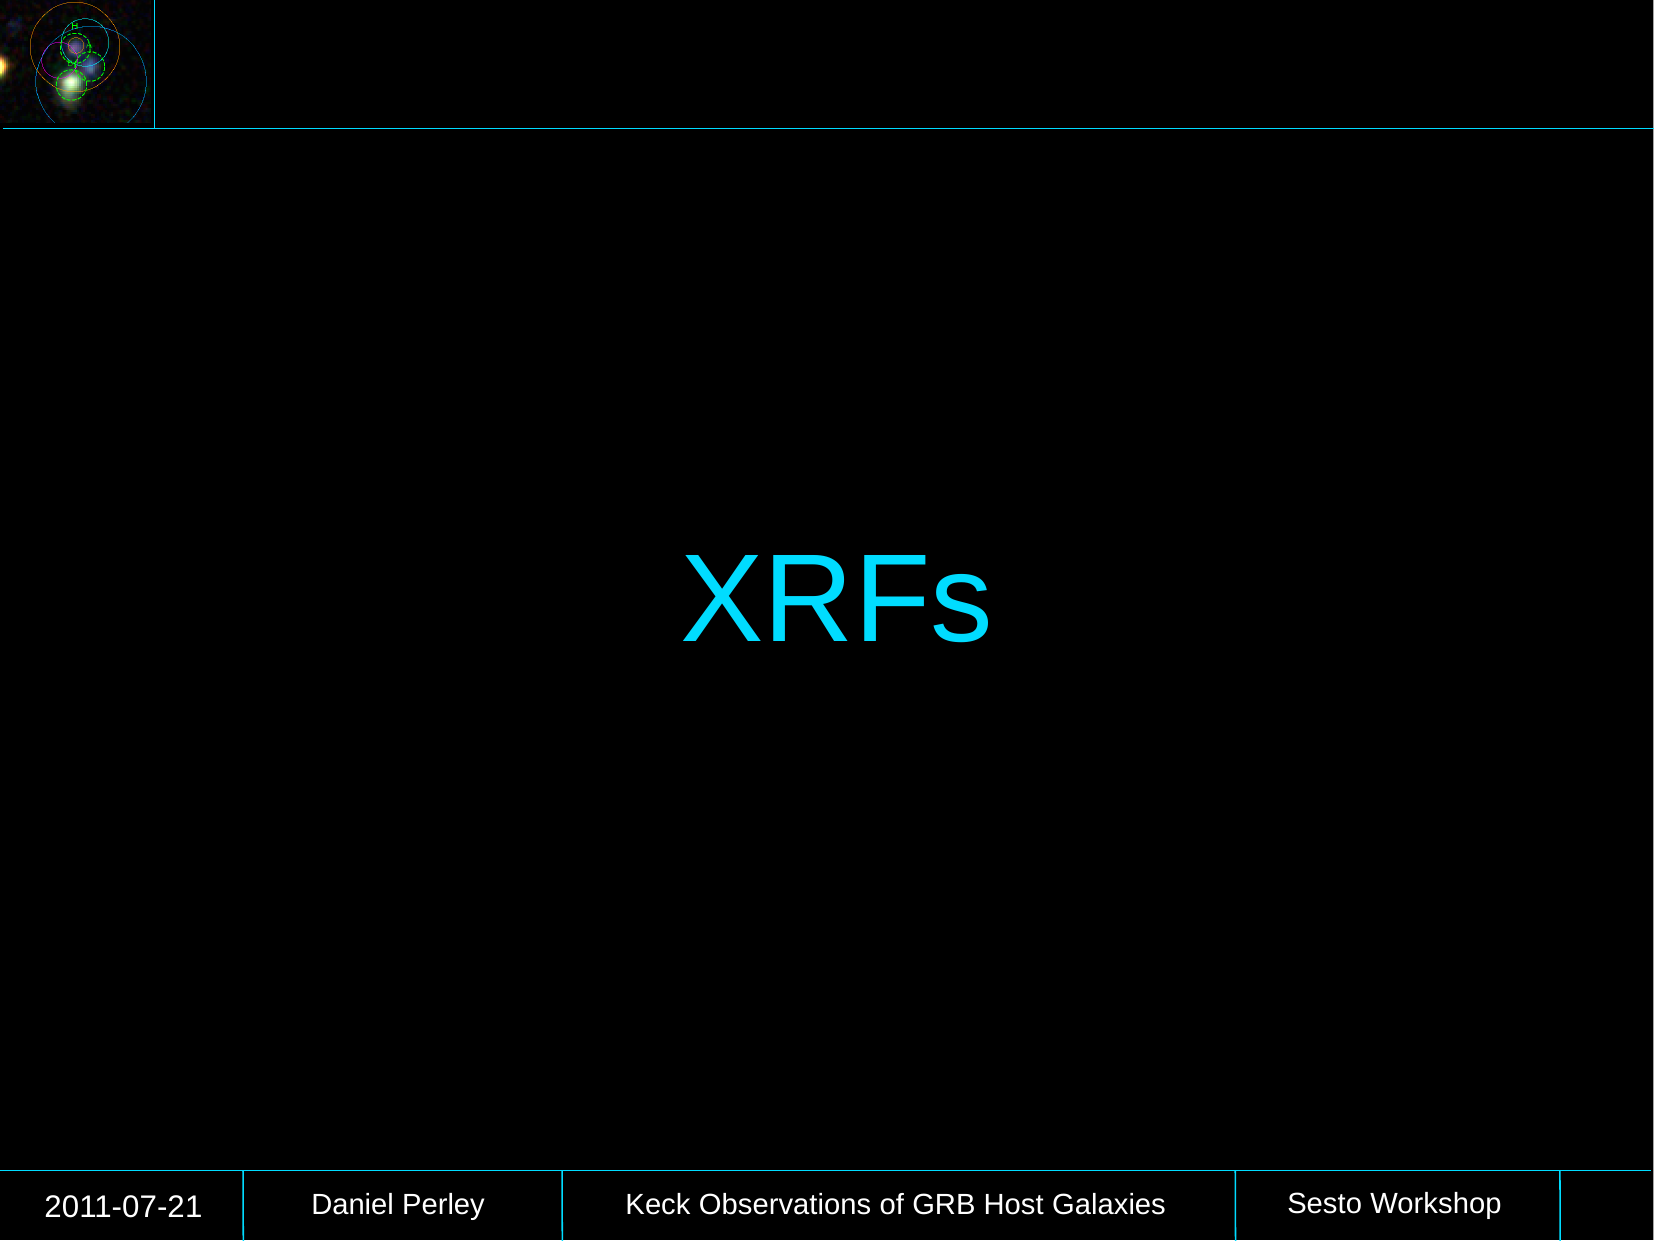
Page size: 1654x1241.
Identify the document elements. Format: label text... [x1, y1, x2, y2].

picture [0, 0, 151, 123]
text_box XRFs [124, 520, 1550, 676]
